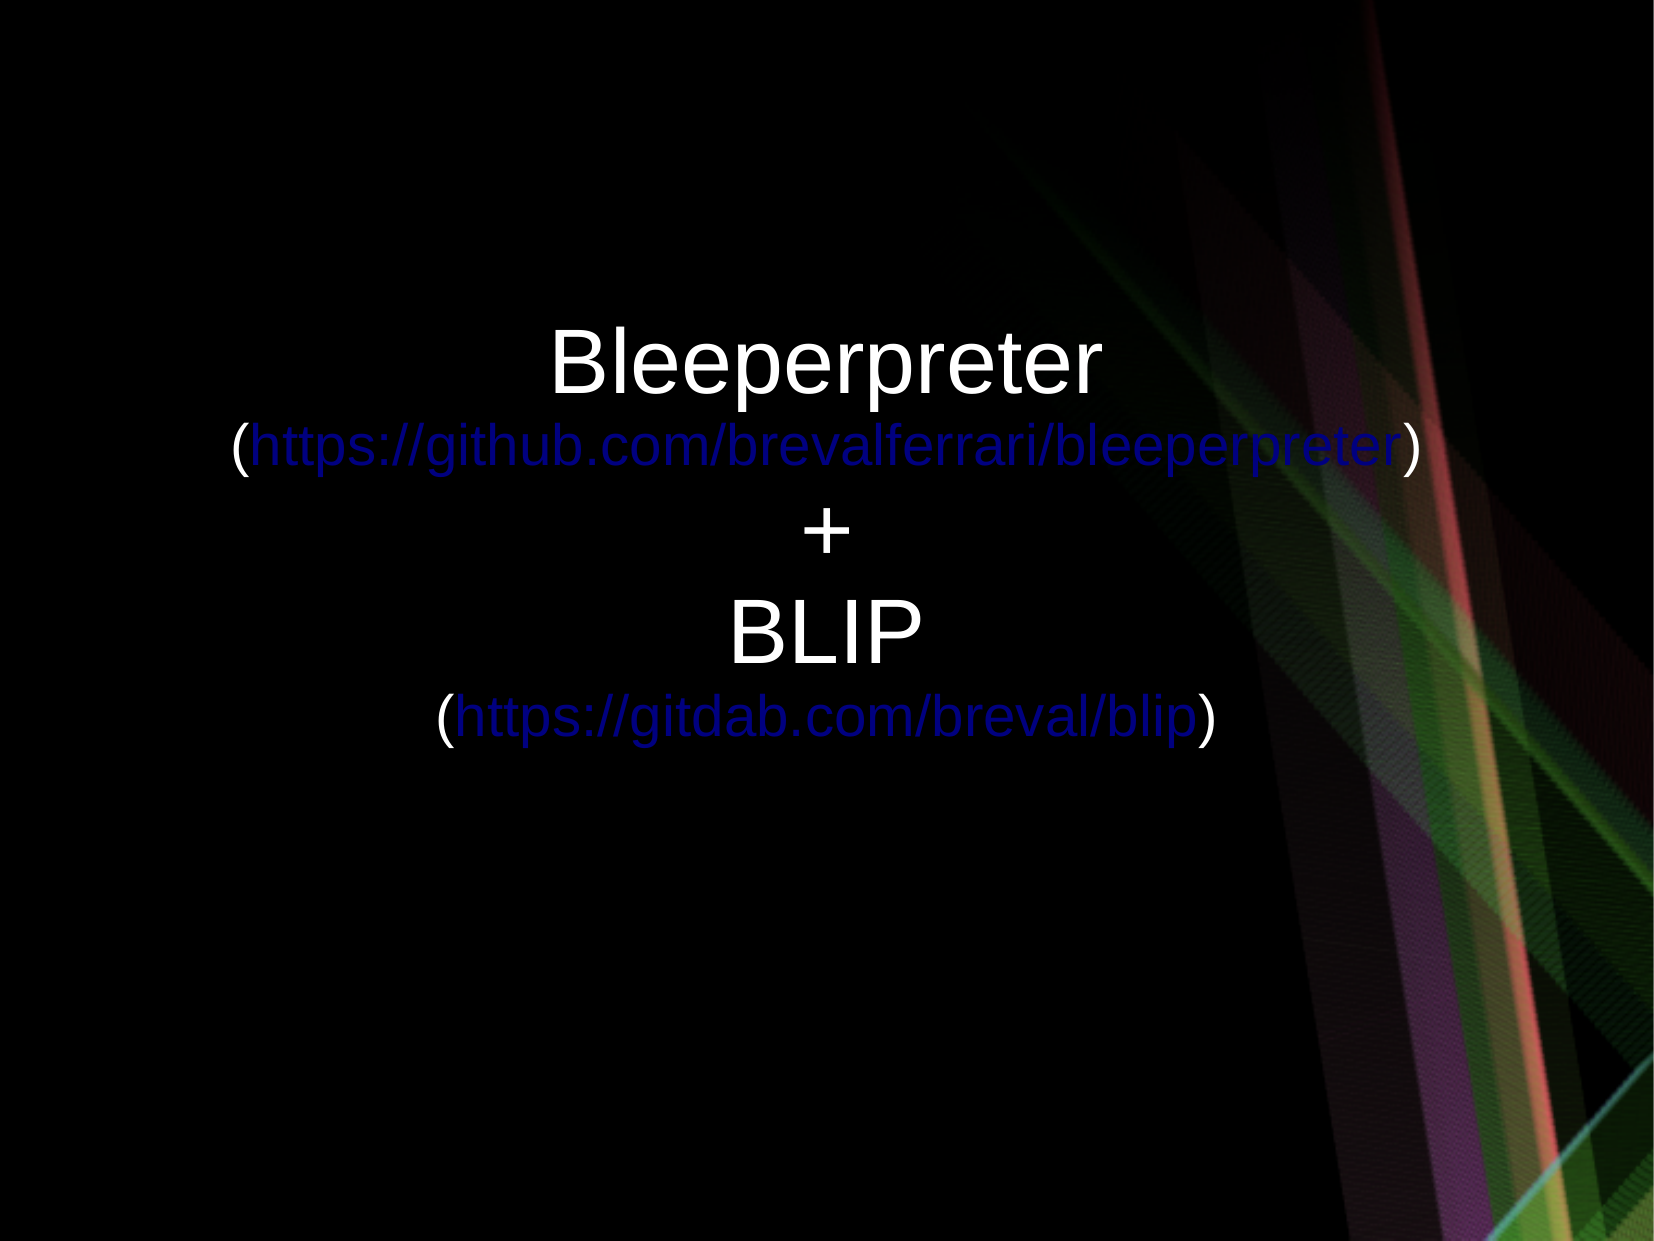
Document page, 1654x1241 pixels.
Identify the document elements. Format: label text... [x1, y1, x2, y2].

subtitle Bleeperpreter (https://github.com/brevalferrari/bleeperpreter) + BLIP (https://gitdab.com/breval/blip) [82, 49, 1571, 1010]
picture [0, 0, 1654, 1241]
